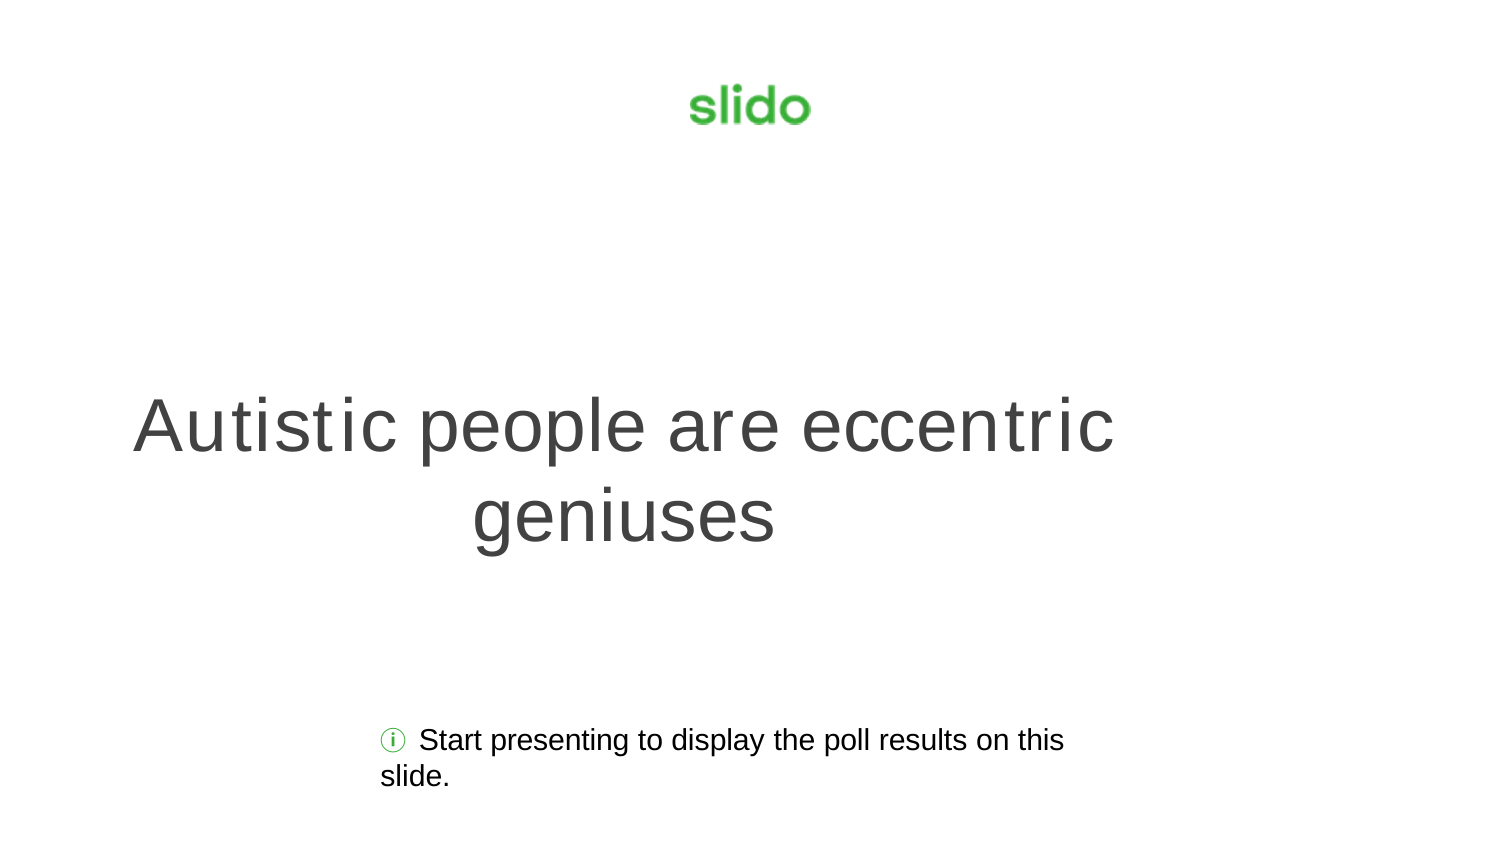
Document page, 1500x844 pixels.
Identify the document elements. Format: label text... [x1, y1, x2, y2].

text_box ⓘ Start presenting to display the poll results on this slide. [378, 718, 1122, 759]
title Autistic people are eccentric geniuses [131, 373, 1368, 469]
